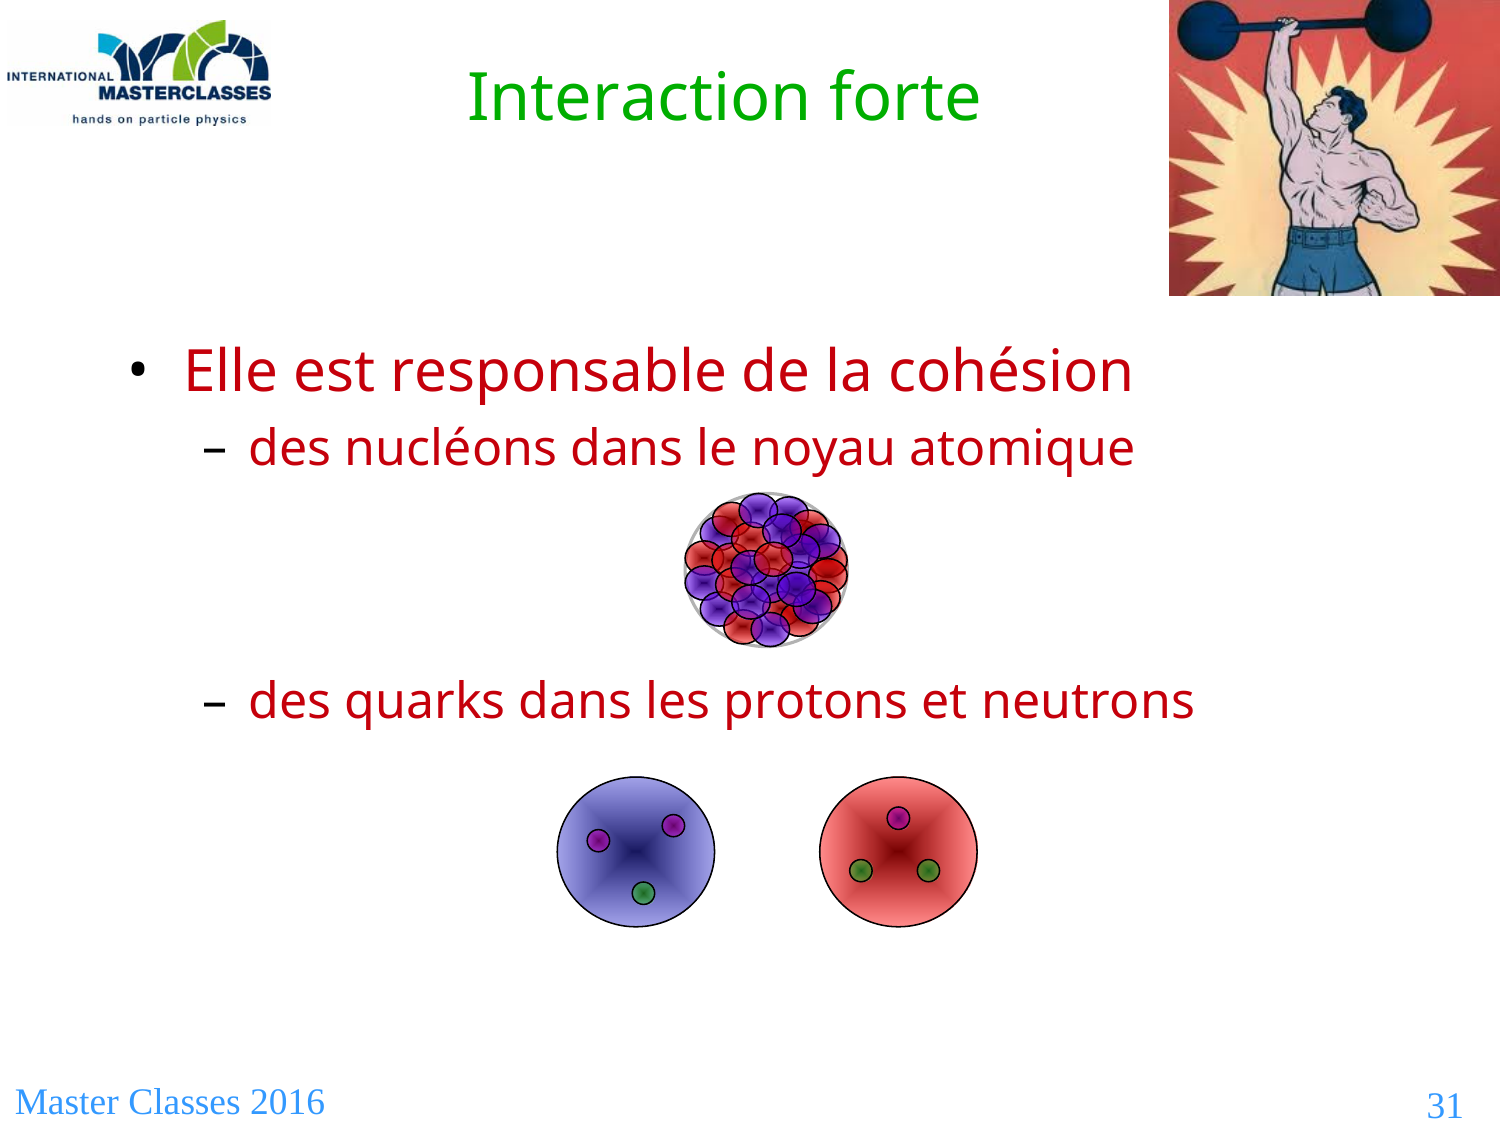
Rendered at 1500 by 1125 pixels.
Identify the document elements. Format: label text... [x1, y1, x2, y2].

title Interaction forte [187, 0, 1169, 188]
picture [2, 10, 187, 130]
text_box [557, 777, 715, 927]
list Elle est responsable de la cohésion des nucléons dans le noyau atomique des quarks dans les protons et neutrons [112, 324, 1388, 1000]
text_box [685, 493, 848, 647]
text_box [819, 777, 978, 927]
picture [1169, 0, 1500, 296]
